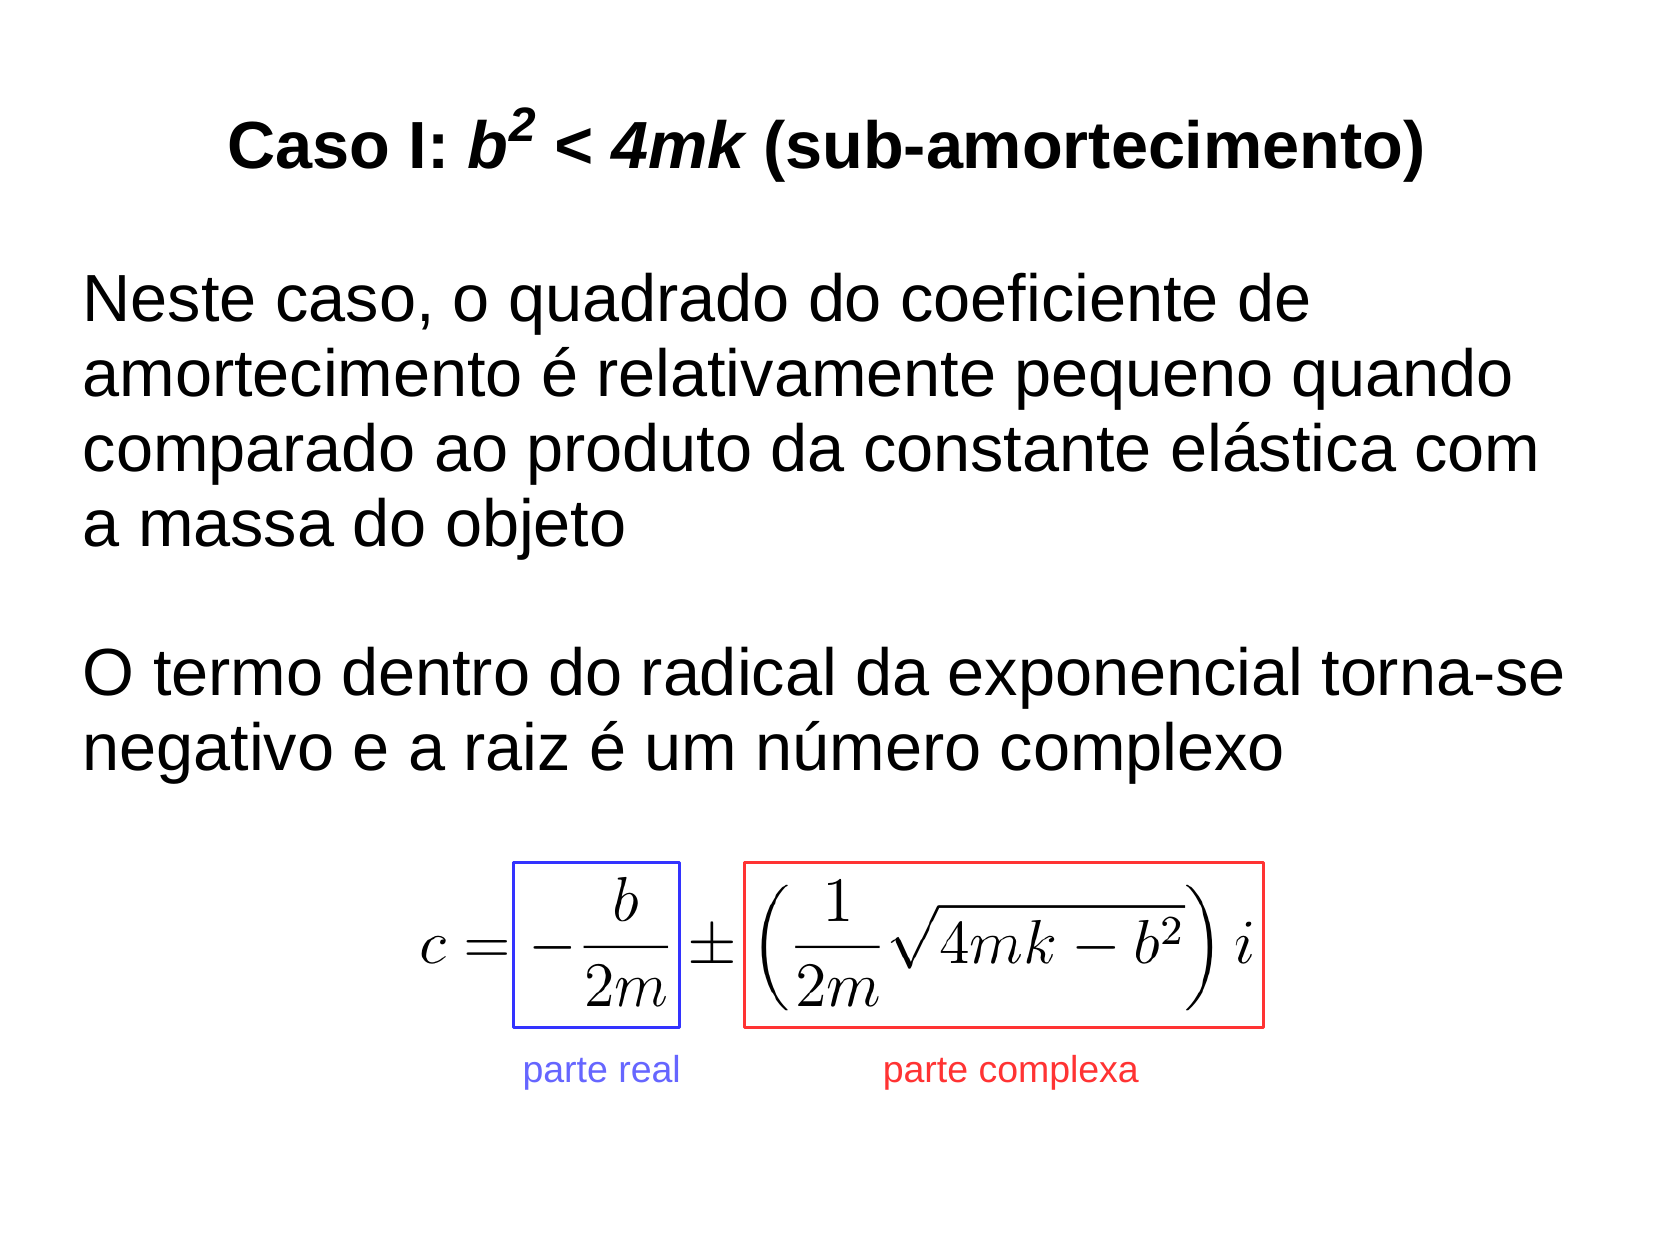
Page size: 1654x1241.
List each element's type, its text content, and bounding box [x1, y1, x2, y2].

picture [400, 851, 1288, 1028]
subtitle Caso I: b2 < 4mk (sub-amortecimento) Neste caso, o quadrado do coeficiente de amortecimento é relativamente pequeno quando comparado ao produto da constante elástica com a massa do objeto O termo dentro do radical da exponencial torna-se negativo e a raiz é um número complexo [82, 93, 1571, 1084]
picture [746, 864, 1262, 1026]
text_box parte complexa [868, 1041, 1154, 1099]
picture [515, 864, 678, 1026]
text_box parte real [507, 1041, 696, 1099]
